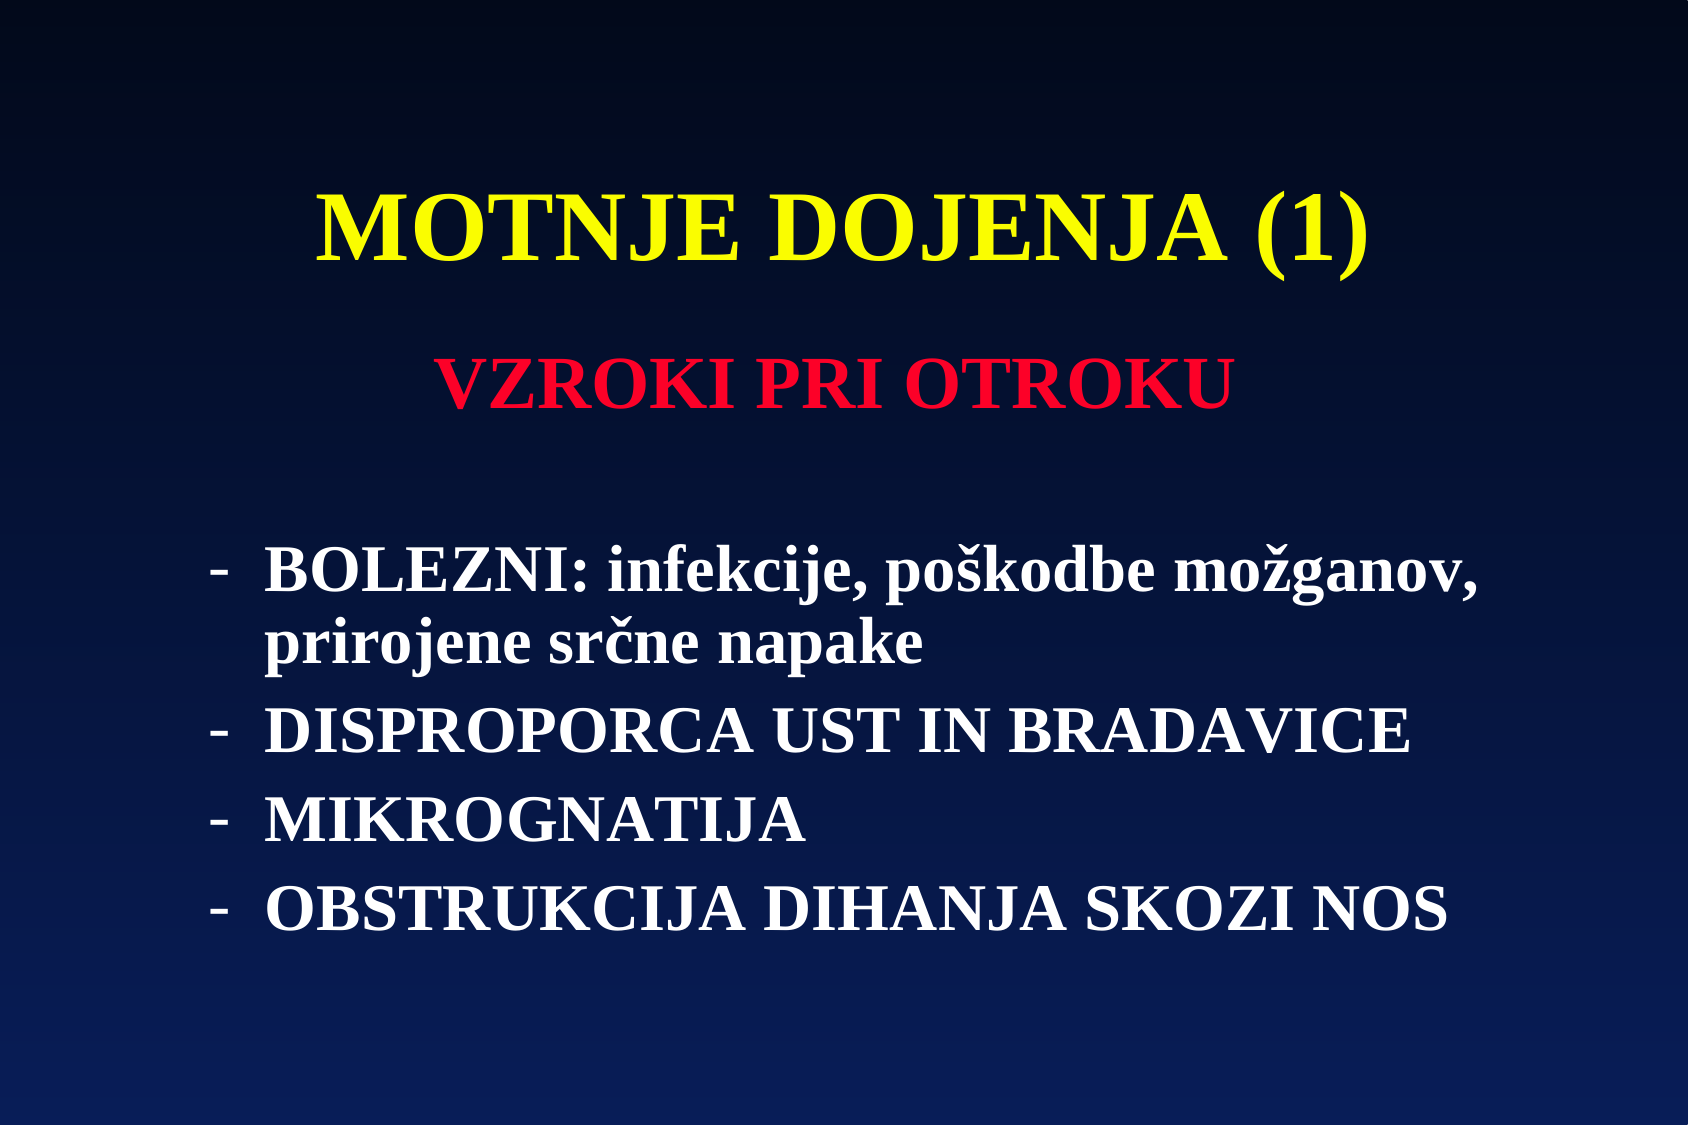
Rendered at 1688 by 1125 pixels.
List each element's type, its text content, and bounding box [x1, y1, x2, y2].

text_box VZROKI PRI OTROKU [418, 326, 1253, 432]
title MOTNJE DOJENJA (1) [0, 125, 1688, 315]
list BOLEZNI: infekcije, poškodbe možganov, prirojene srčne napake DISPROPORCA UST IN BRADAVICE MIKROGNATIJA OBSTRUKCIJA DIHANJA SKOZI NOS [193, 527, 1565, 977]
